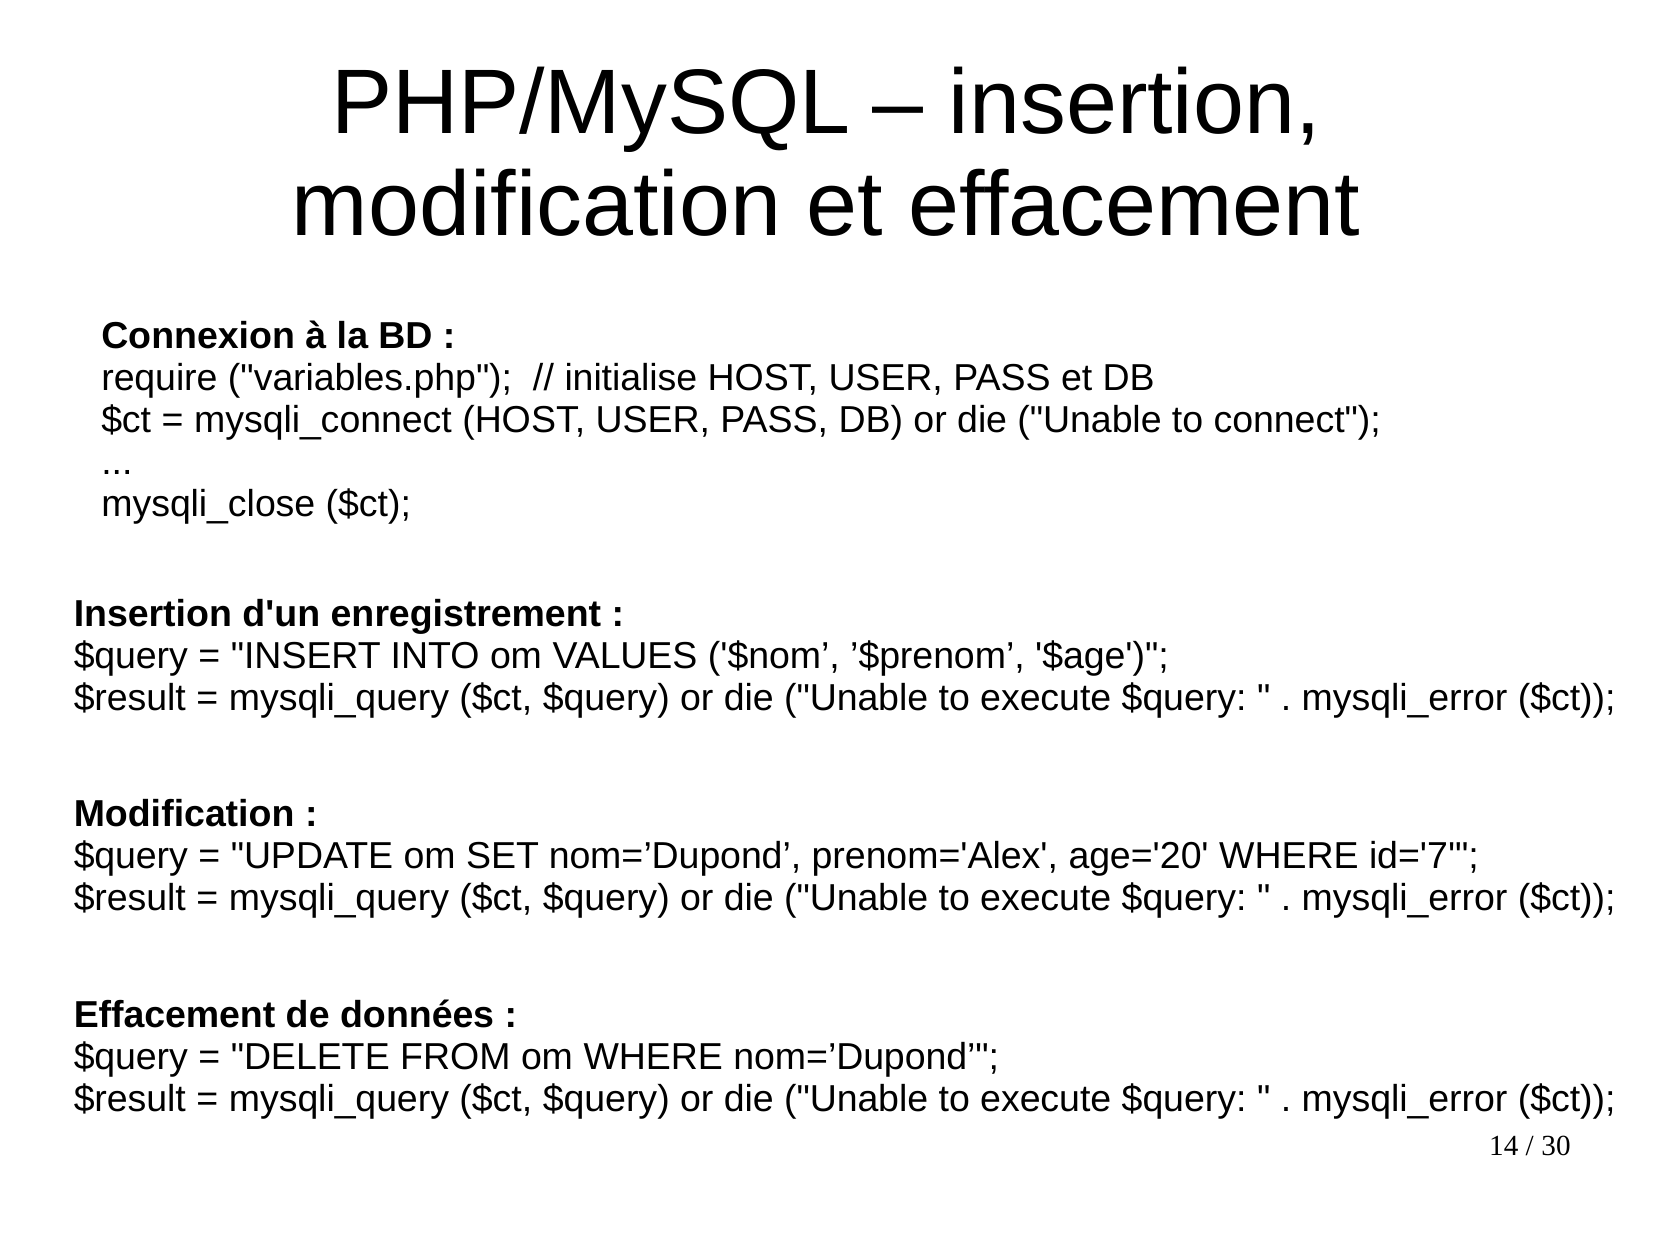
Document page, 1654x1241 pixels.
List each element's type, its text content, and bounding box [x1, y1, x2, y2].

text_box Modification : $query = "UPDATE om SET nom=’Dupond’, prenom='Alex', age='20' WHERE id='7'"; $result = mysqli_query ($ct, $query) or die ("Unable to execute $query: " . mysqli_error ($ct)); [59, 785, 1642, 927]
text_box Effacement de données : $query = "DELETE FROM om WHERE nom=’Dupond’"; $result = mysqli_query ($ct, $query) or die ("Unable to execute $query: " . mysqli_error ($ct)); [59, 986, 1654, 1128]
text_box Connexion à la BD : require ("variables.php"); // initialise HOST, USER, PASS et DB $ct = mysqli_connect (HOST, USER, PASS, DB) or die ("Unable to connect"); ... mysqli_close ($ct); [86, 307, 1489, 544]
text_box Insertion d'un enregistrement : $query = "INSERT INTO om VALUES ('$nom’, ’$prenom’, '$age')"; $result = mysqli_query ($ct, $query) or die ("Unable to execute $query: " . mysqli_error ($ct)); [59, 584, 1642, 726]
title PHP/MySQL – insertion, modification et effacement [82, 49, 1571, 257]
